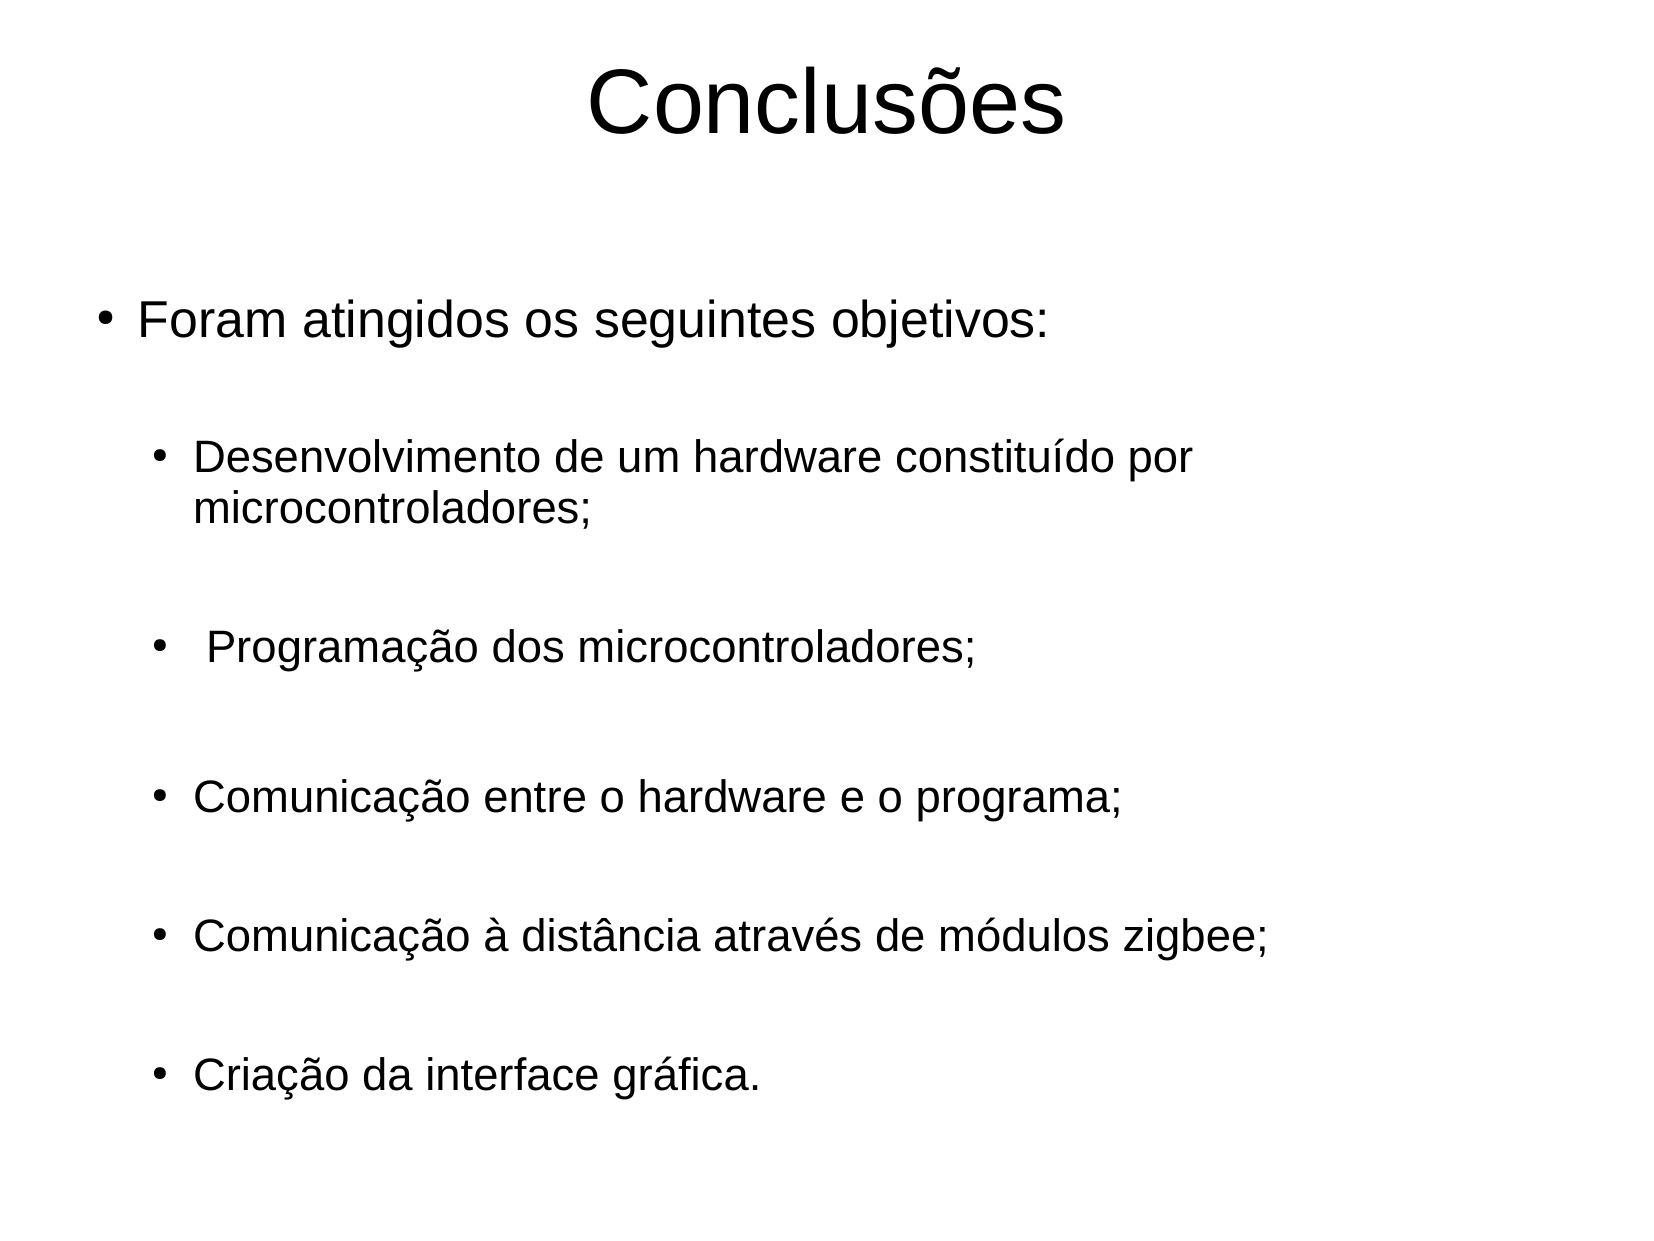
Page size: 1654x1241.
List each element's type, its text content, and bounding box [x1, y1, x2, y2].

title Conclusões [82, 49, 1571, 257]
list Foram atingidos os seguintes objetivos: Desenvolvimento de um hardware constituído por microcontroladores; Programação dos microcontroladores; Comunicação entre o hardware e o programa; Comunicação à distância através de módulos zigbee; Criação da interface gráfica. [82, 290, 1571, 1109]
